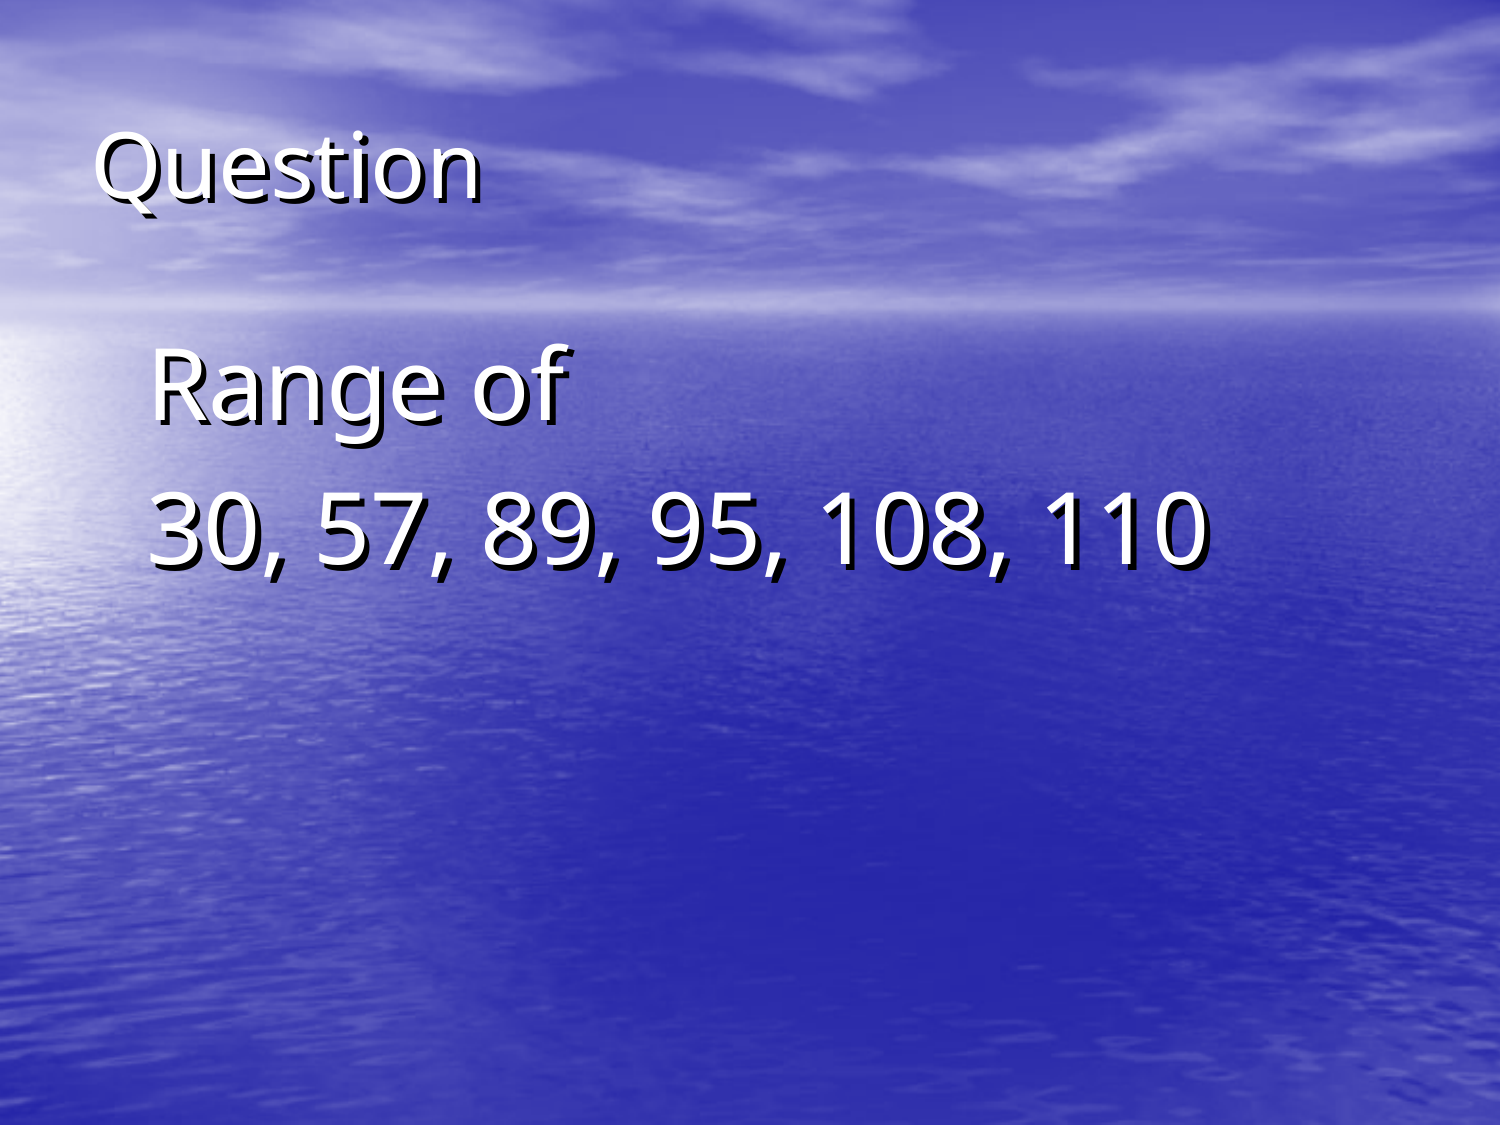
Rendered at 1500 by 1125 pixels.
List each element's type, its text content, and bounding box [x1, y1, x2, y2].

title Question [75, 47, 1426, 275]
picture [0, 0, 1500, 1125]
list Range of 30, 57, 89, 95, 108, 110 [75, 312, 1426, 988]
